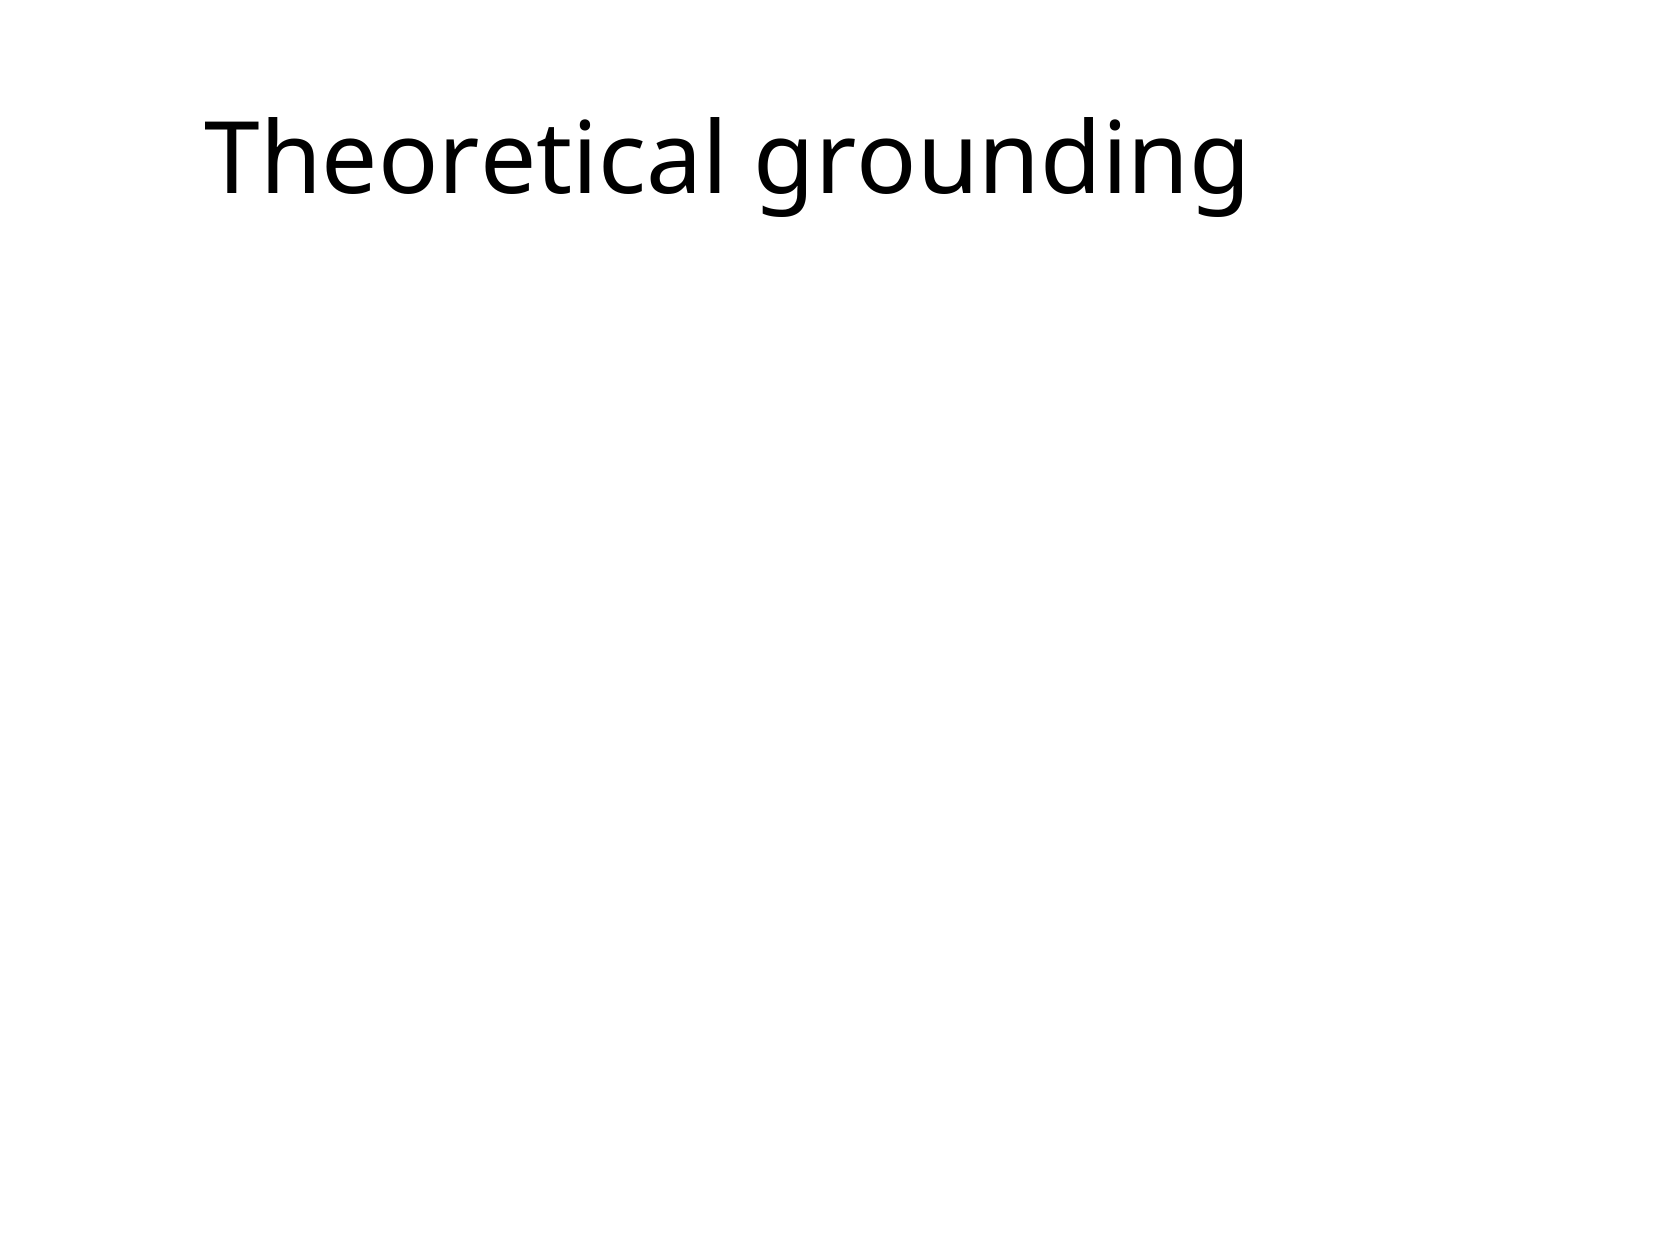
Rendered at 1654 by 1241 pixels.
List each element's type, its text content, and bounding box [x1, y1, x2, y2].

text_box Theoretical grounding [190, 79, 1292, 216]
